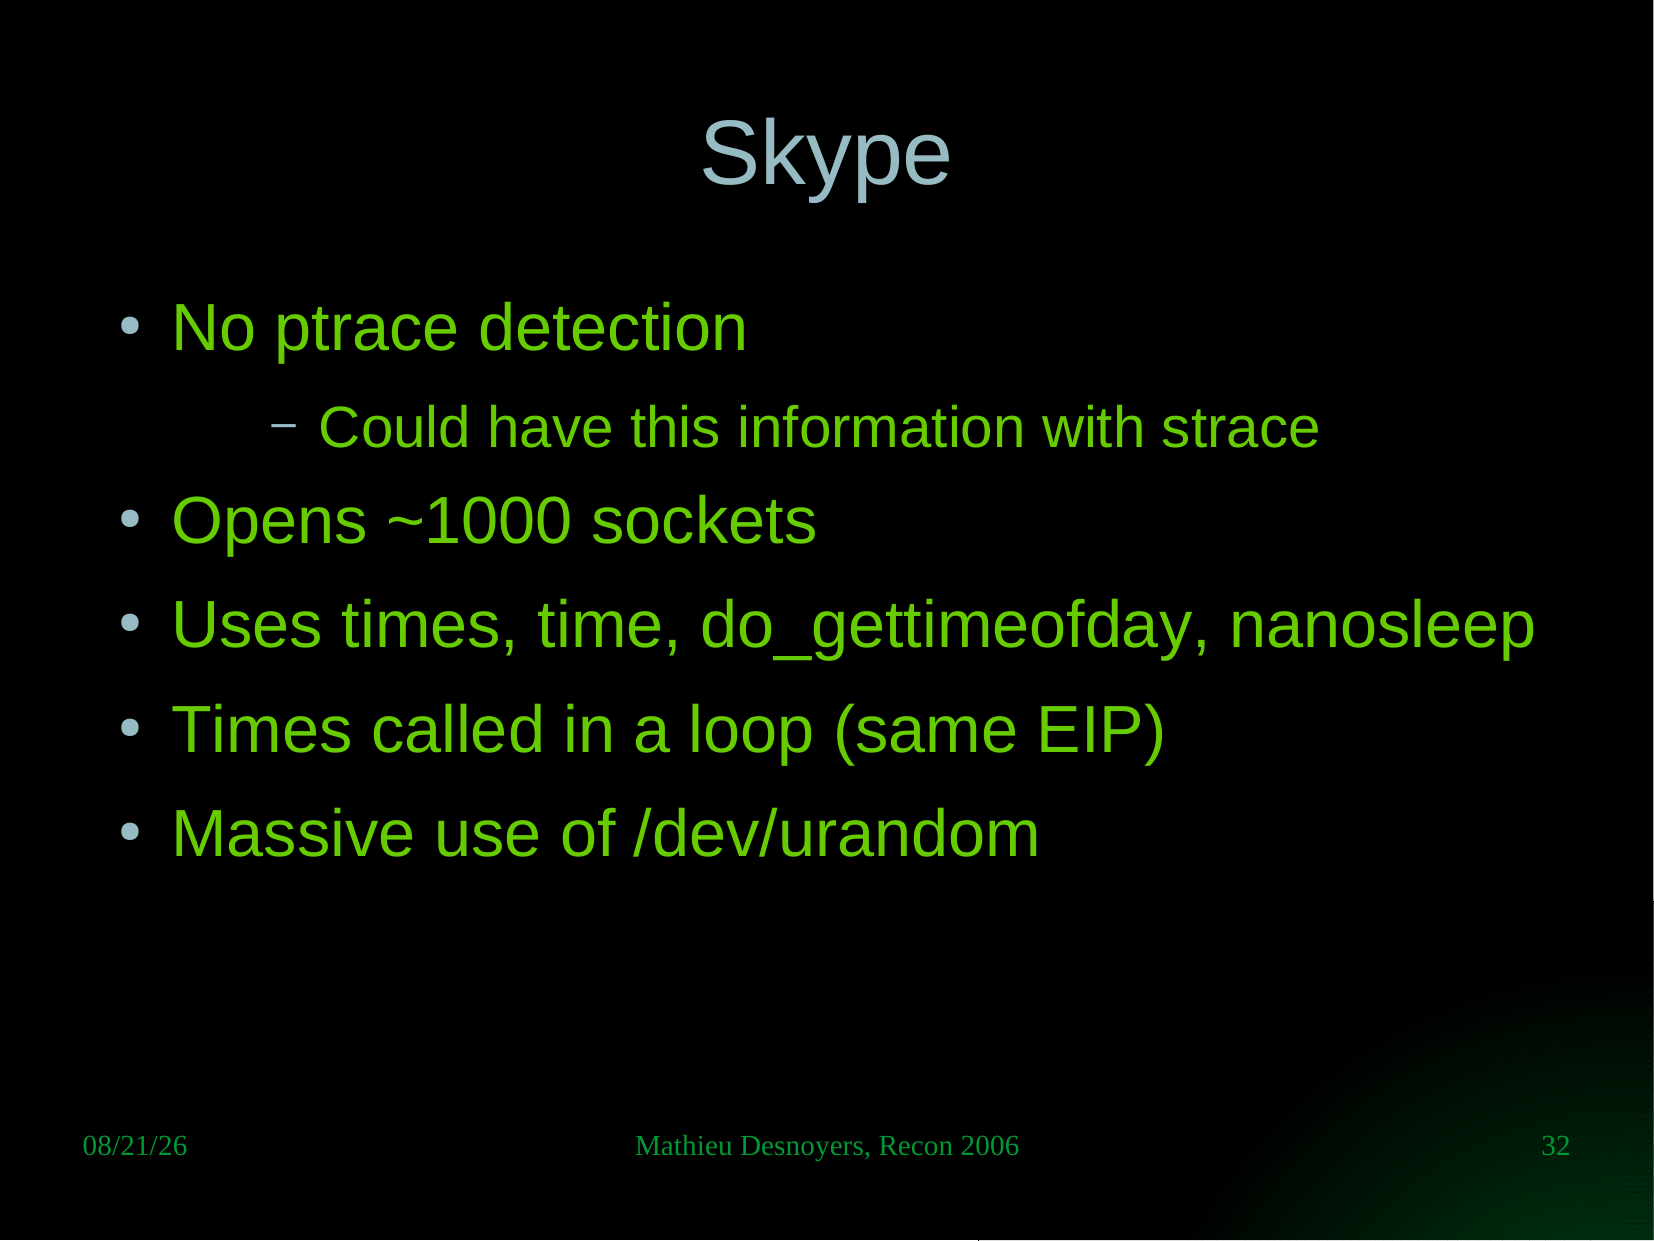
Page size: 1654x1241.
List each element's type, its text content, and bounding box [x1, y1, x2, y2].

list No ptrace detection Could have this information with strace Opens ~1000 sockets Uses times, time, do_gettimeofday, nanosleep Times called in a loop (same EIP) Massive use of /dev/urandom [82, 290, 1571, 1109]
title Skype [82, 49, 1571, 257]
